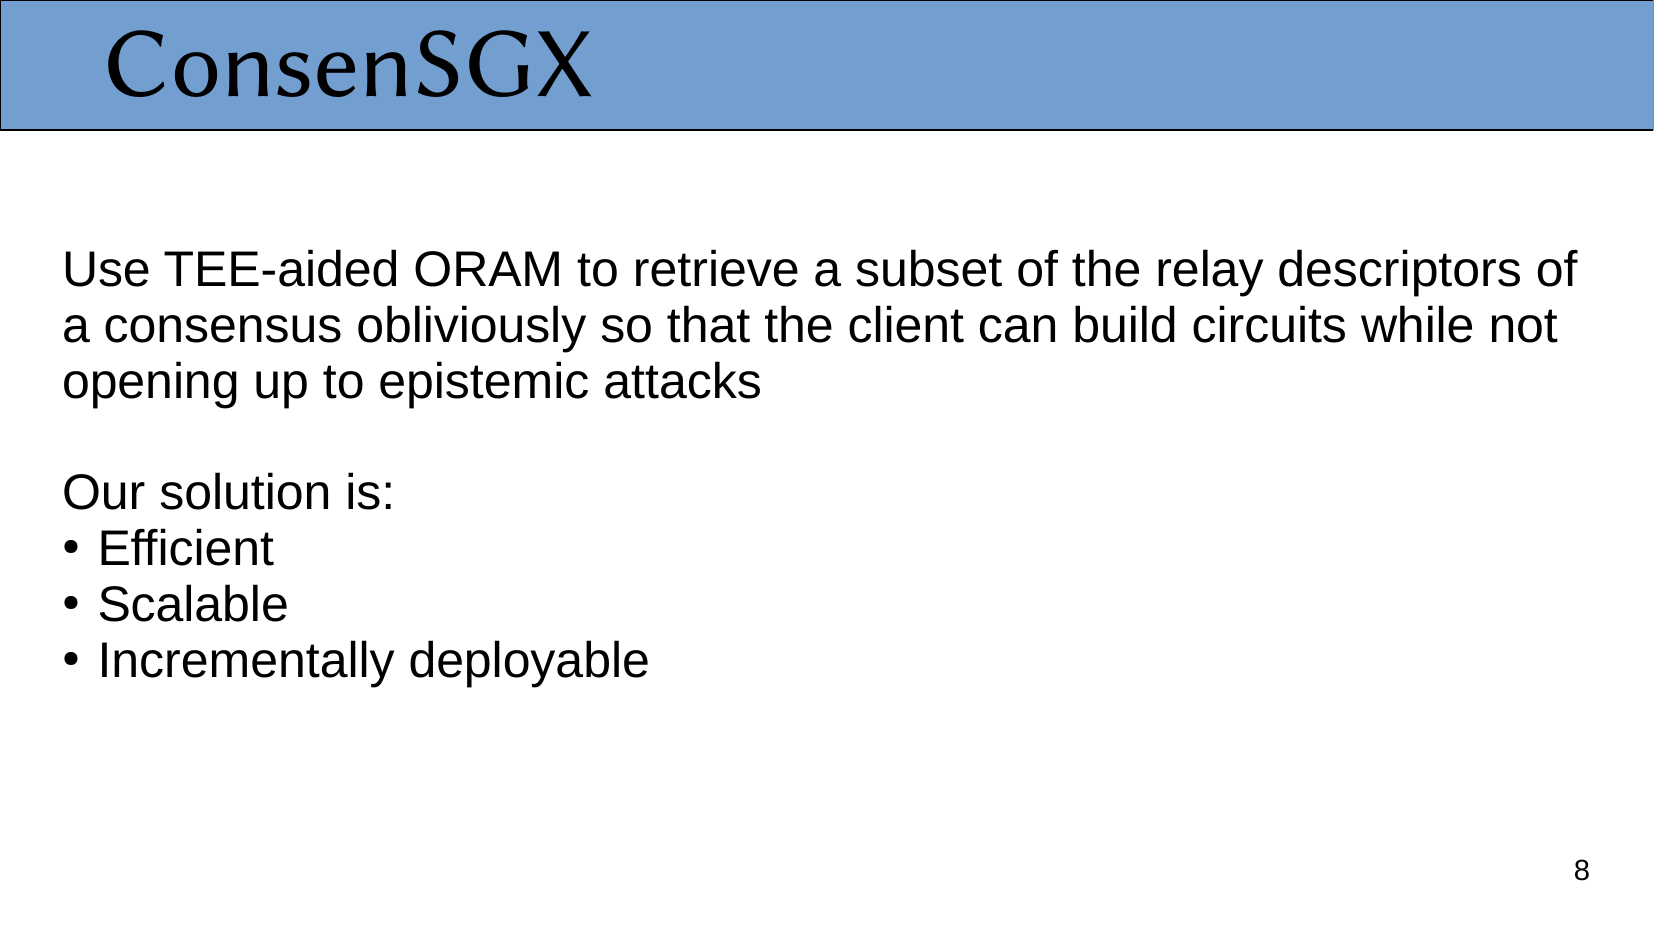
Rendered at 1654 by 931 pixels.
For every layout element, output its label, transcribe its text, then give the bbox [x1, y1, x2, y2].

text_box [1512, 0, 1654, 130]
text_box Use TEE-aided ORAM to retrieve a subset of the relay descriptors of a consensus obliviously so that the client can build circuits while not opening up to epistemic attacks Our solution is: Efficient Scalable Incrementally deployable [47, 234, 1619, 863]
text_box 8 [1559, 846, 1607, 895]
text_box [0, 0, 88, 130]
text_box ConsenSGX [88, 0, 1512, 234]
